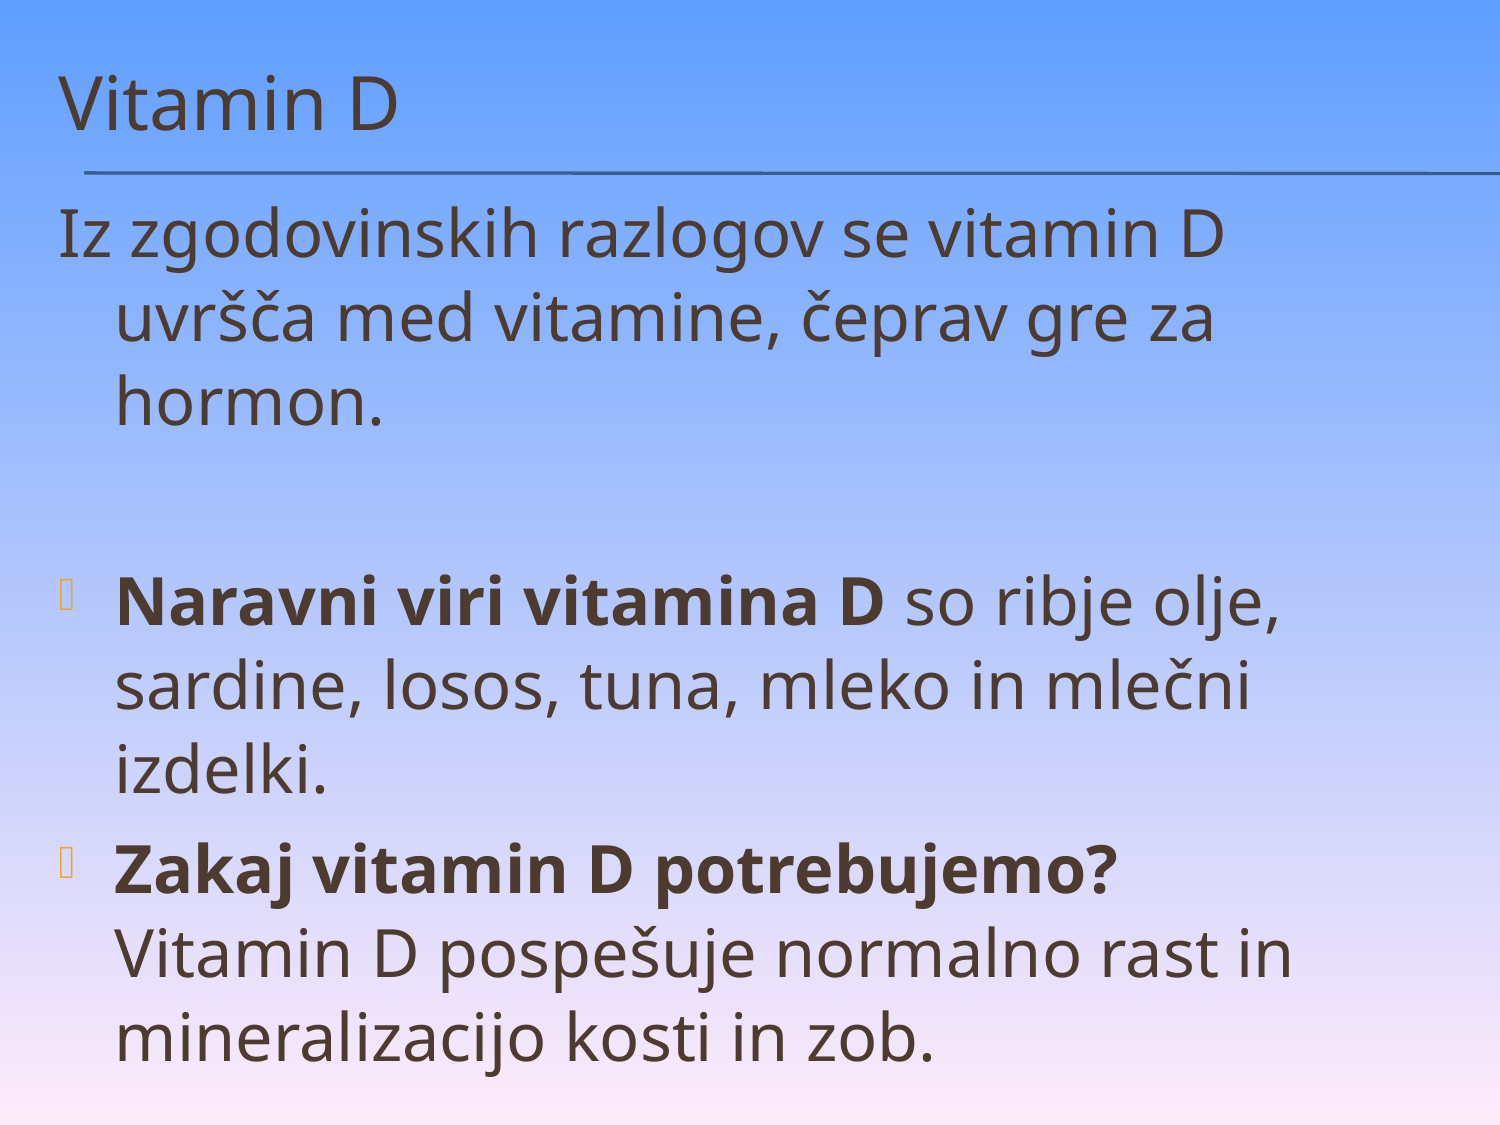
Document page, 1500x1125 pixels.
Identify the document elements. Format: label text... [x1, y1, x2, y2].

title Vitamin D [58, 0, 1409, 186]
list Iz zgodovinskih razlogov se vitamin D uvršča med vitamine, čeprav gre za hormon. Naravni viri vitamina D so ribje olje, sardine, losos, tuna, mleko in mlečni izdelki. Zakaj vitamin D potrebujemo? Vitamin D pospešuje normalno rast in mineralizacijo kosti in zob. [58, 187, 1425, 1050]
